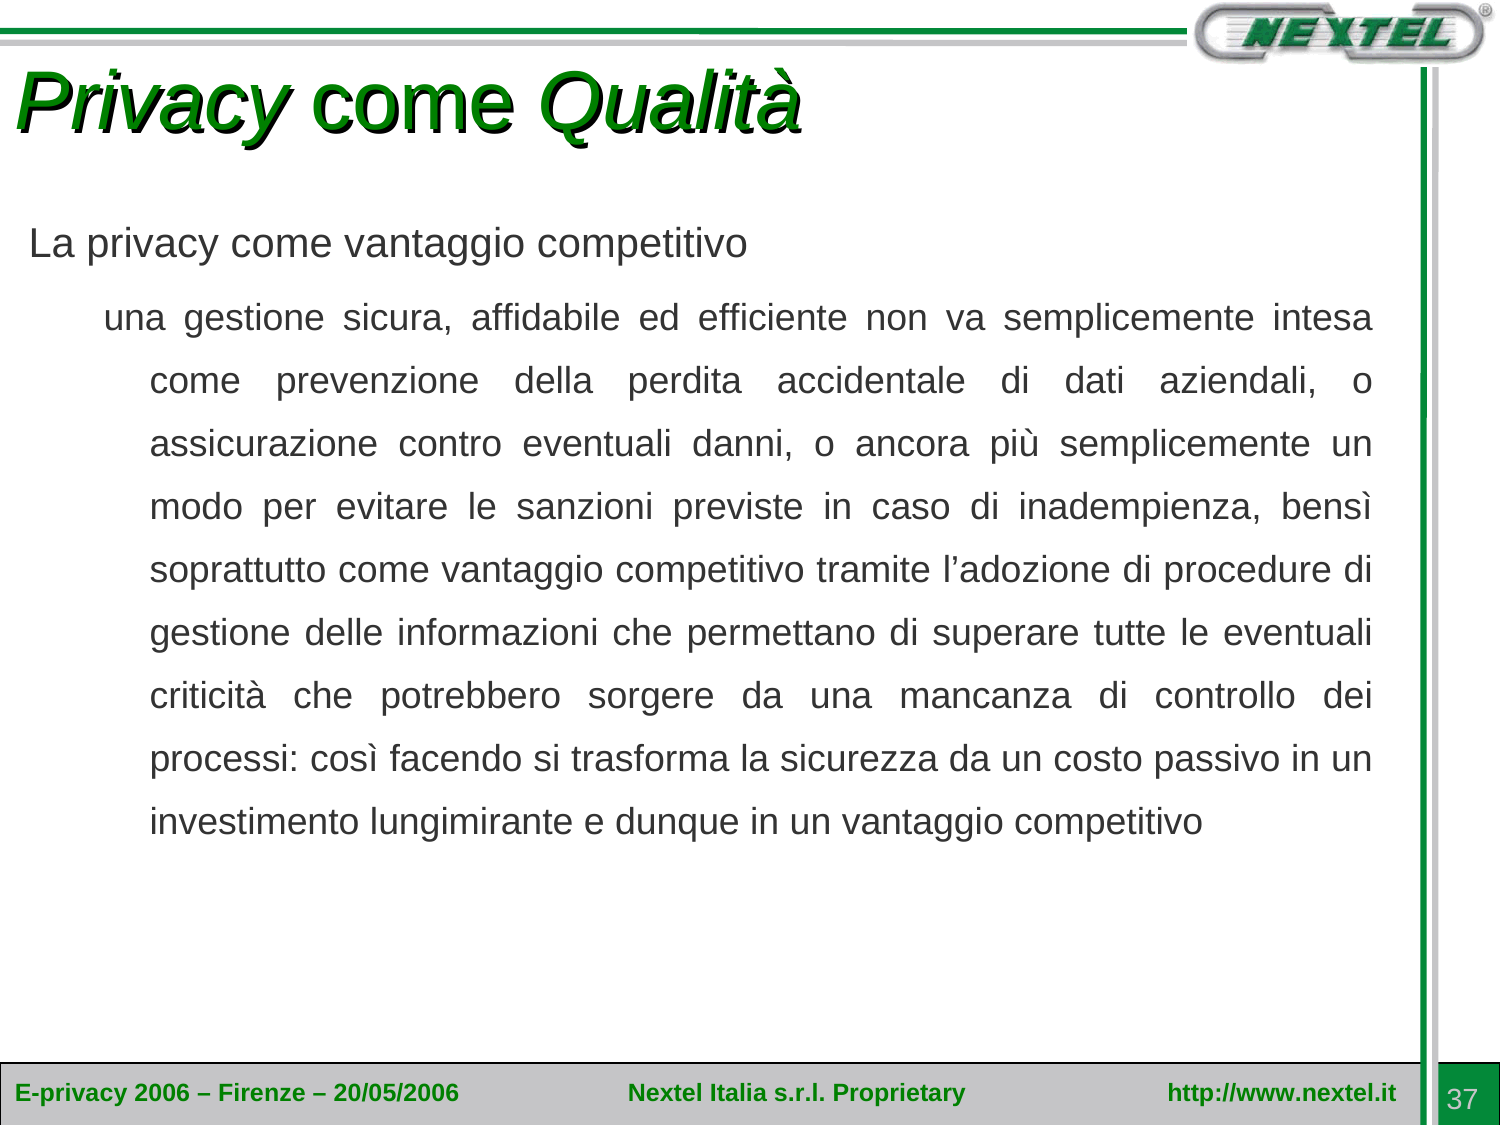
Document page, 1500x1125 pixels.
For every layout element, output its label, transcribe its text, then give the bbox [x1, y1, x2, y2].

picture [1187, 0, 1500, 67]
list La privacy come vantaggio competitivo una gestione sicura, affidabile ed efficiente non va semplicemente intesa come prevenzione della perdita accidentale di dati aziendali, o assicurazione contro eventuali danni, o ancora più semplicemente un modo per evitare le sanzioni previste in caso di inadempienza, bensì soprattutto come vantaggio competitivo tramite l’adozione di procedure di gestione delle informazioni che permettano di superare tutte le eventuali criticità che potrebbero sorgere da una mancanza di controllo dei processi: così facendo si trasforma la sicurezza da un costo passivo in un investimento lungimirante e dunque in un vantaggio competitivo [13, 188, 1388, 942]
title Privacy come Qualità [0, 39, 1182, 162]
